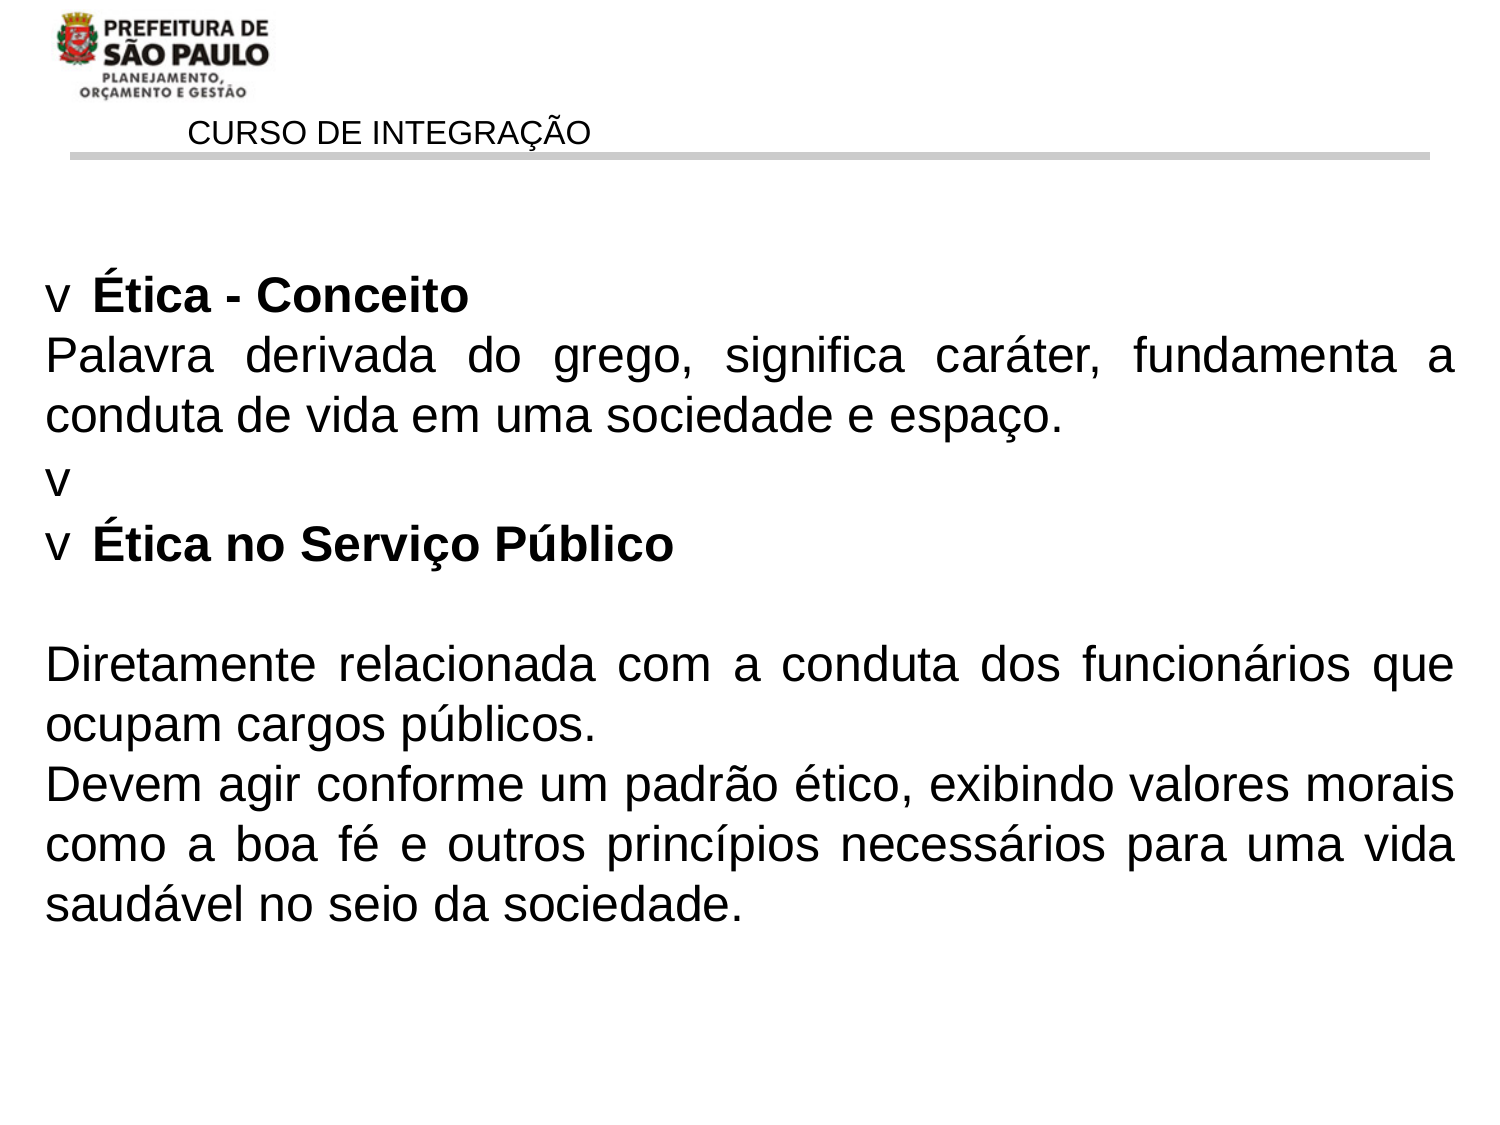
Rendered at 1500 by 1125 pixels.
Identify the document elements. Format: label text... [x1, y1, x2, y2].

text_box Ética - Conceito Palavra derivada do grego, significa caráter, fundamenta a conduta de vida em uma sociedade e espaço. Ética no Serviço Público Diretamente relacionada com a conduta dos funcionários que ocupam cargos públicos. Devem agir conforme um padrão ético, exibindo valores morais como a boa fé e outros princípios necessários para uma vida saudável no seio da sociedade. [30, 255, 1471, 1059]
